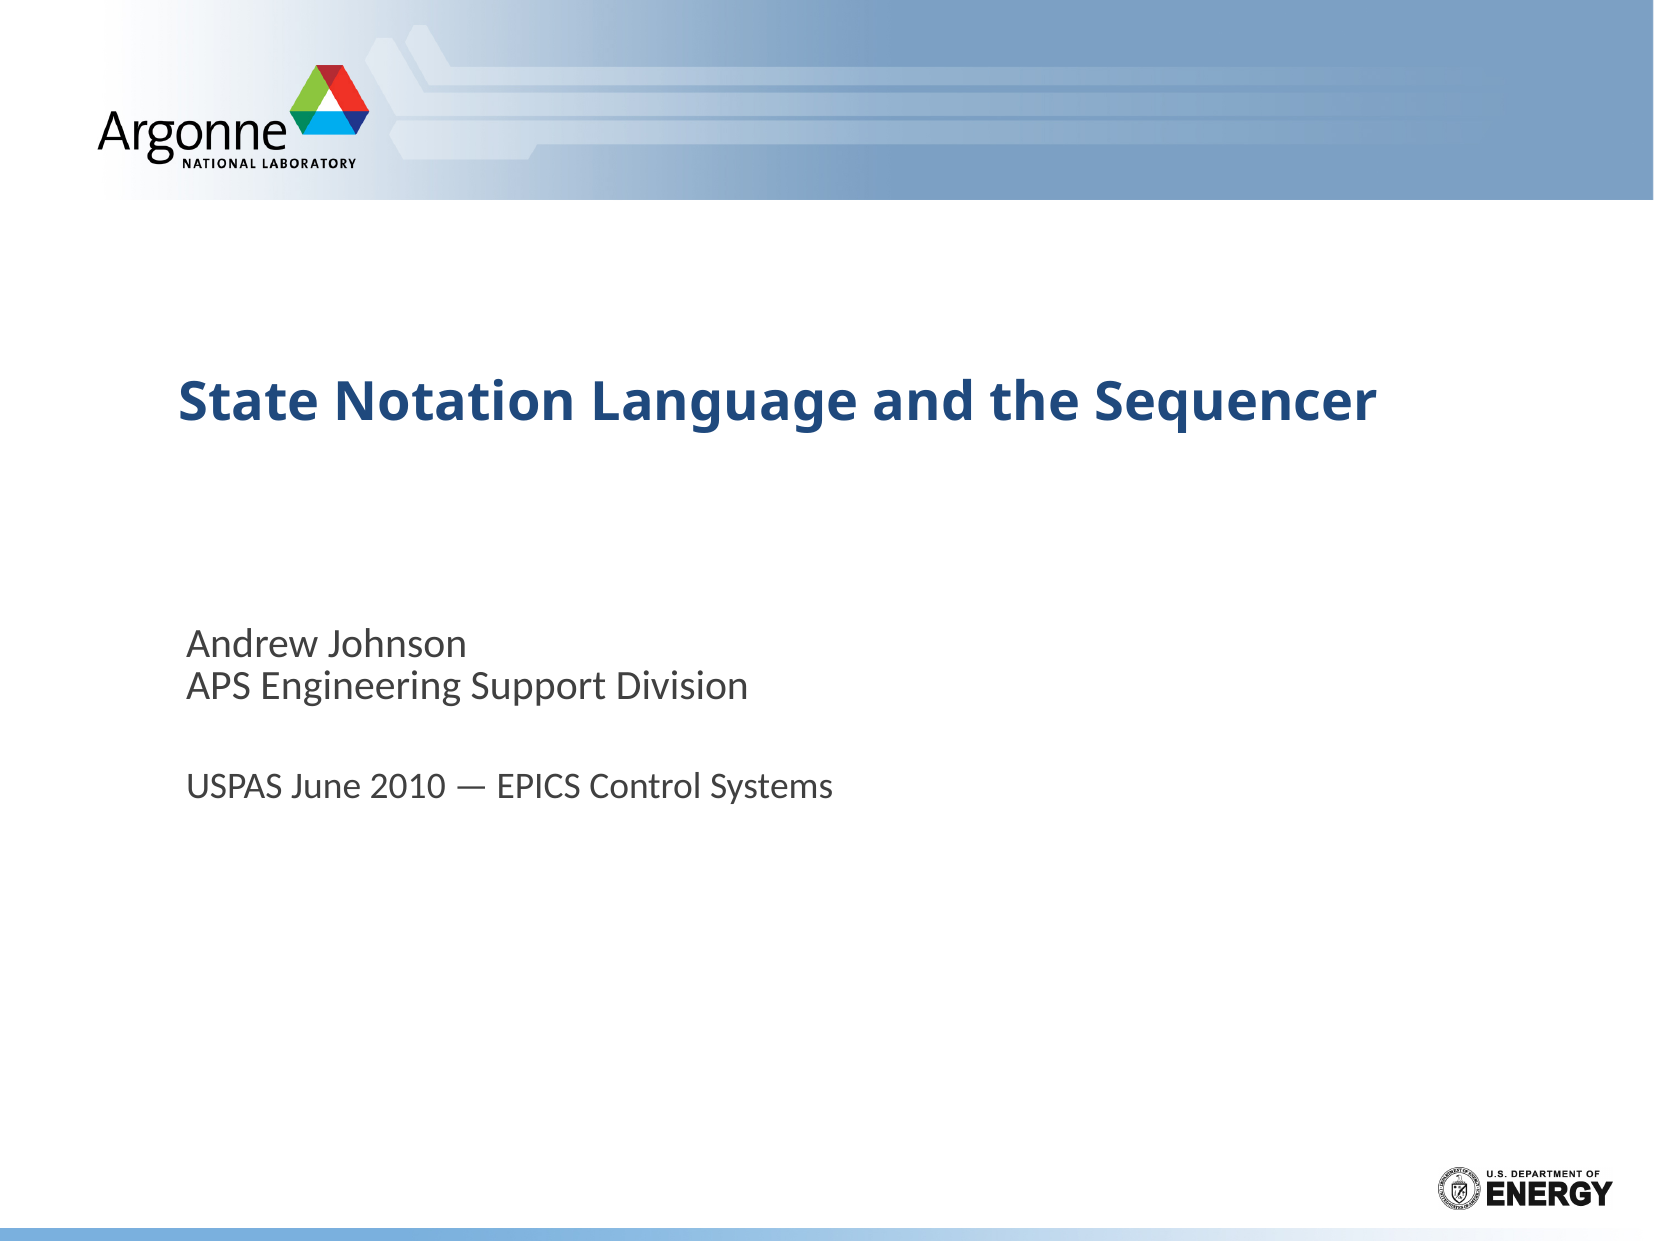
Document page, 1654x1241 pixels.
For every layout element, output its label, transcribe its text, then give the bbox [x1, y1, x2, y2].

subtitle Andrew Johnson APS Engineering Support Division USPAS June 2010 — EPICS Control Systems [186, 511, 1571, 924]
picture [1438, 1167, 1613, 1210]
picture [0, 0, 1654, 201]
title State Notation Language and the Sequencer [178, 367, 1570, 431]
picture [0, 1228, 1654, 1241]
